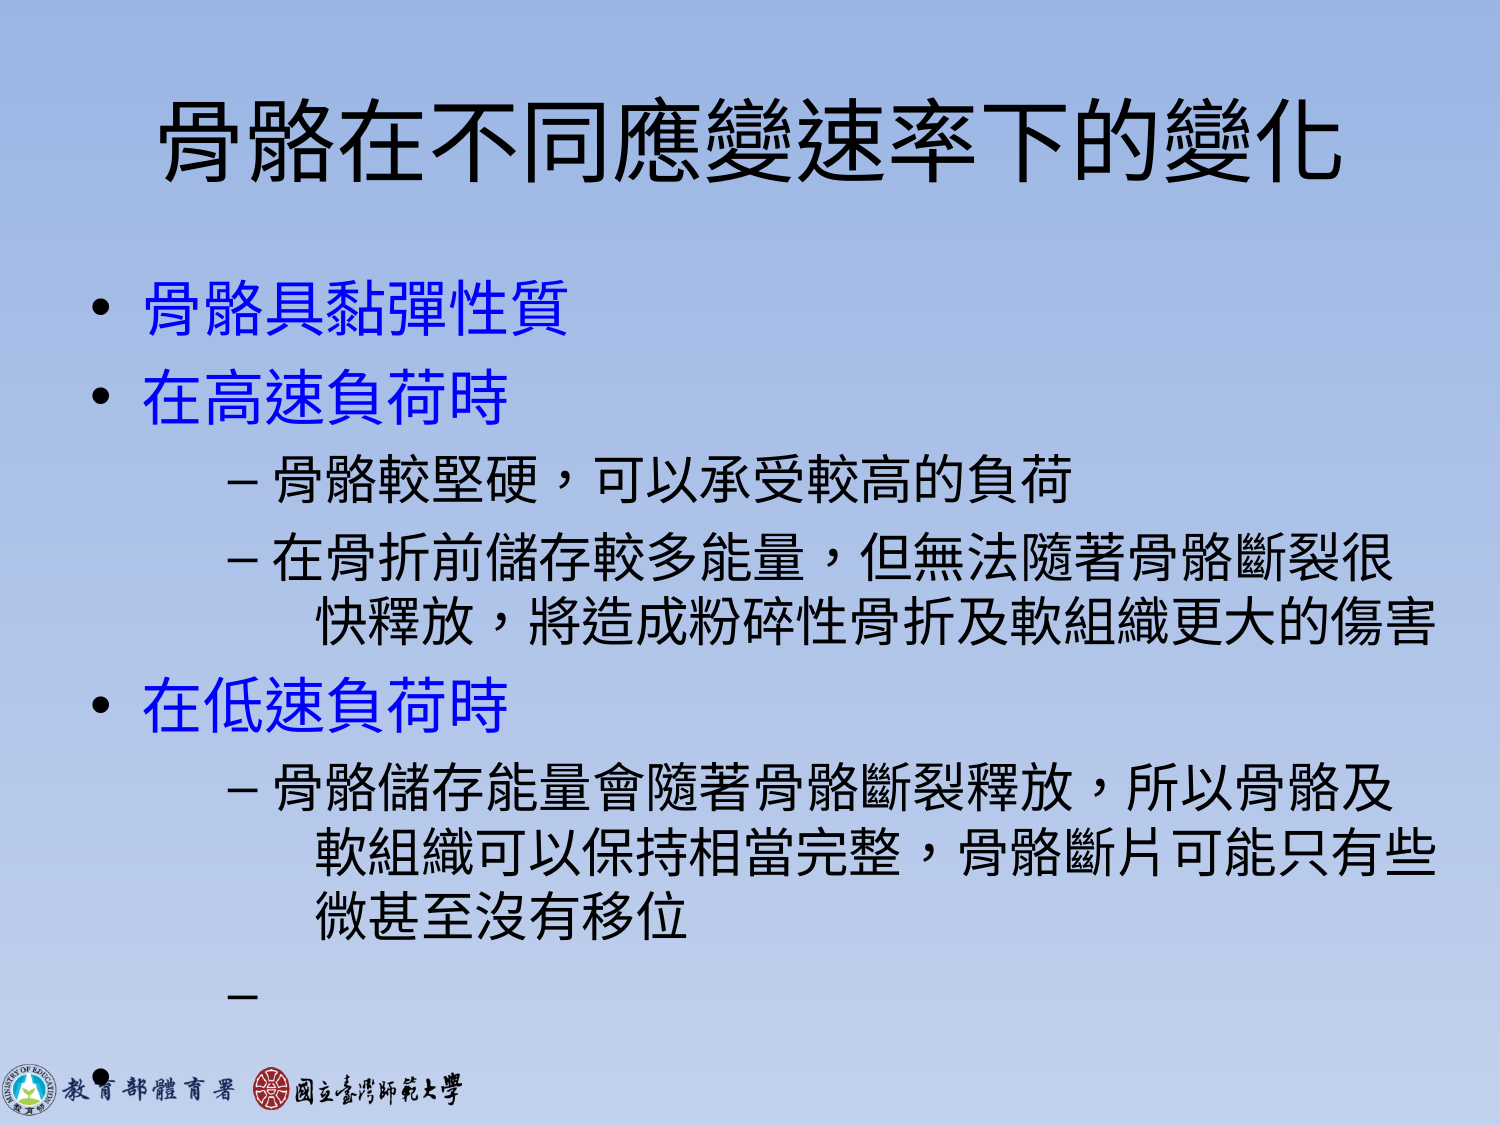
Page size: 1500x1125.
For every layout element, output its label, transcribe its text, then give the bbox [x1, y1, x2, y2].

title 骨骼在不同應變速率下的變化 [75, 45, 1426, 233]
list 骨骼具黏彈性質 在高速負荷時 骨骼較堅硬，可以承受較高的負荷 在骨折前儲存較多能量，但無法隨著骨骼斷裂很快釋放，將造成粉碎性骨折及軟組織更大的傷害 在低速負荷時 骨骼儲存能量會隨著骨骼斷裂釋放，所以骨骼及軟組織可以保持相當完整，骨骼斷片可能只有些微甚至沒有移位 [75, 262, 1457, 1005]
